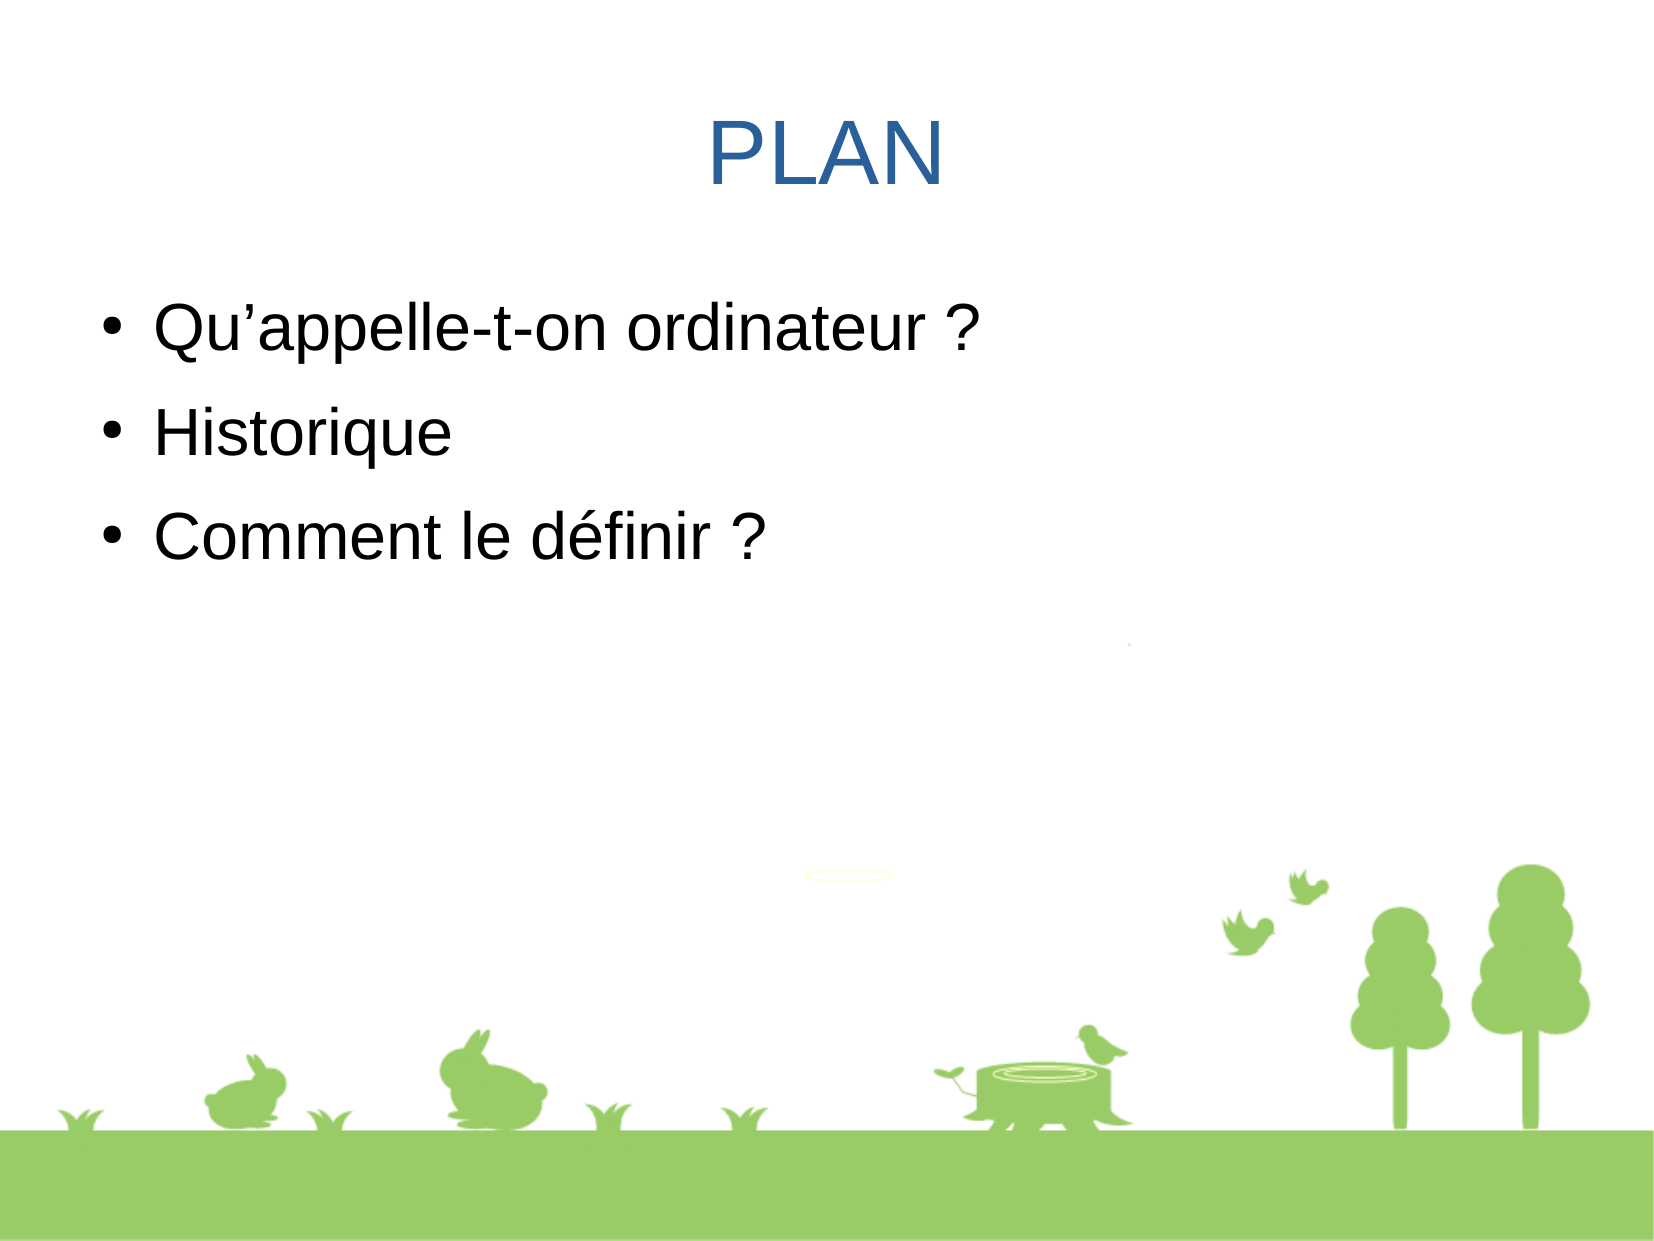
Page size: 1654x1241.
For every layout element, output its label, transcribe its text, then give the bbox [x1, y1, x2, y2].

list Qu’appelle-t-on ordinateur ? Historique Comment le définir ? [82, 290, 1571, 1010]
title PLAN [82, 49, 1571, 257]
picture [0, 0, 1654, 1241]
